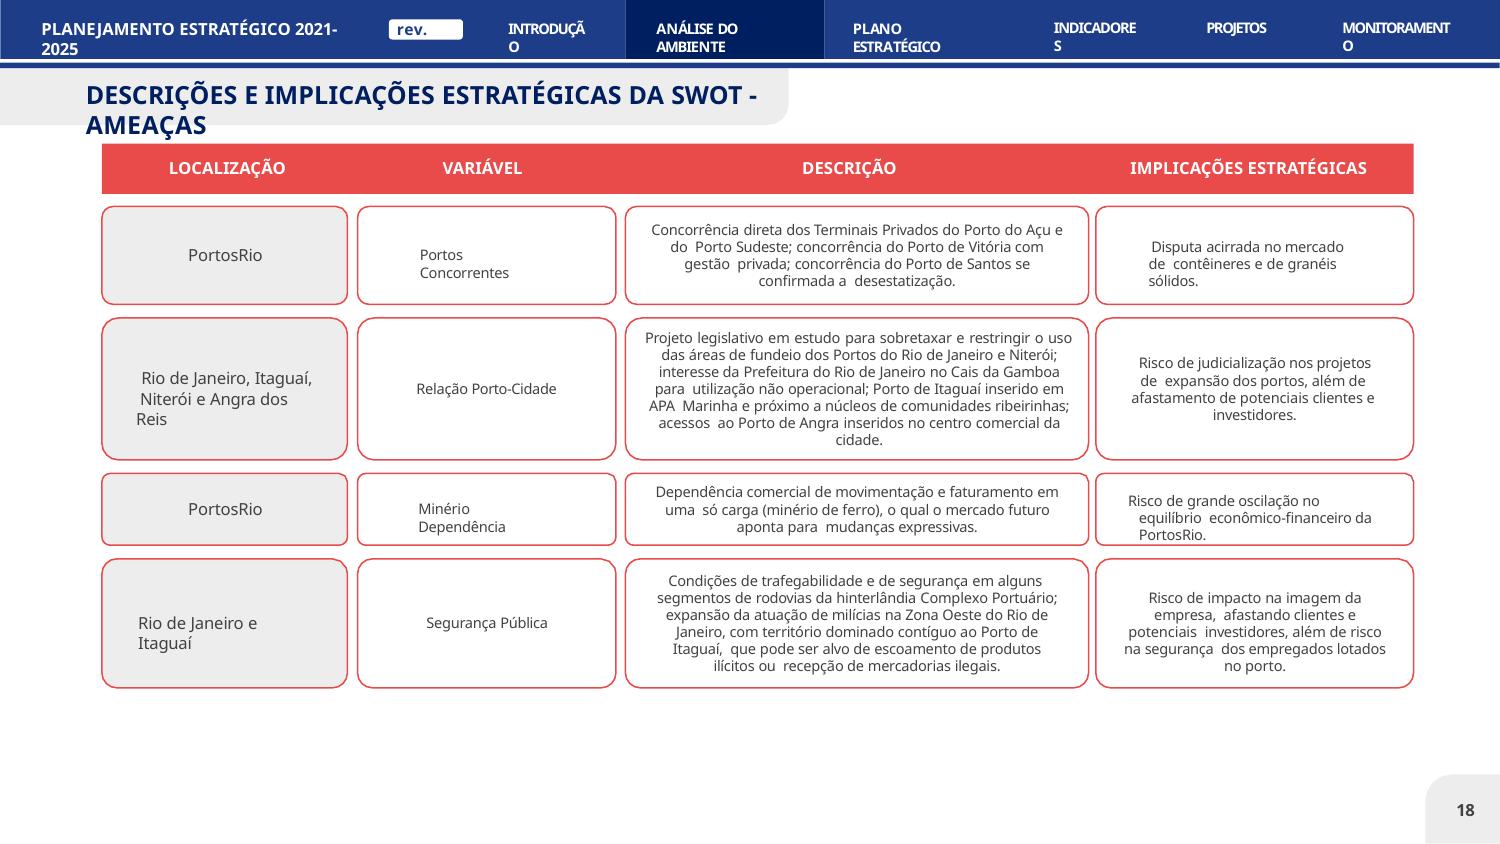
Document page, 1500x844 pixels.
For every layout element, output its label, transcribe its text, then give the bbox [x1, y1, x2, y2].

text_box [103, 560, 346, 687]
text_box Rio de Janeiro e Itaguaí [136, 610, 314, 635]
text_box [0, 62, 1500, 126]
text_box rev. 2022 [394, 17, 457, 41]
text_box [103, 319, 346, 459]
text_box PROJETOS [1204, 16, 1272, 39]
text_box Rio de Janeiro, Itaguaí, Niterói e Angra dos Reis [133, 365, 316, 411]
text_box MONITORAMENTO [1340, 16, 1453, 39]
text_box Segurança Pública [424, 612, 549, 634]
text_box [0, 0, 1500, 59]
text_box PortosRio [186, 242, 264, 267]
text_box Risco de impacto na imagem da empresa, afastando clientes e potenciais investidores, além de risco na segurança dos empregados lotados no porto. [1117, 586, 1392, 660]
text_box Condições de trafegabilidade e de segurança em alguns segmentos de rodovias da hinterlândia Complexo Portuário; expansão da atuação de milícias na Zona Oeste do Rio de Janeiro, com território dominado contíguo ao Porto de Itaguaí, que pode ser alvo de escoamento de produtos ilícitos ou recepção de mercadorias ilegais. [654, 569, 1060, 677]
text_box Disputa acirrada no mercado de contêineres e de granéis sólidos. [1146, 235, 1363, 275]
text_box Risco de grande oscilação no equilíbrio econômico-ﬁnanceiro da PortosRio. [1126, 489, 1383, 529]
text_box PLANEJAMENTO ESTRATÉGICO 2021-2025 [39, 16, 374, 41]
text_box PortosRio [186, 496, 264, 521]
text_box [103, 208, 346, 303]
text_box Concorrência direta dos Terminais Privados do Porto do Açu e do Porto Sudeste; concorrência do Porto de Vitória com gestão privada; concorrência do Porto de Santos se conﬁrmada a desestatização. [643, 218, 1070, 292]
text_box [1425, 774, 1500, 844]
text_box Relação Porto-Cidade [414, 377, 559, 400]
text_box ANÁLISE DO AMBIENTE [654, 17, 796, 40]
text_box Minério Dependência [416, 498, 558, 520]
text_box PLANO ESTRATÉGICO [850, 17, 982, 40]
text_box [103, 475, 346, 544]
text_box LOCALIZAÇÃO VARIÁVEL DESCRIÇÃO IMPLICAÇÕES ESTRATÉGICAS [101, 143, 1414, 194]
text_box DESCRIÇÕES E IMPLICAÇÕES ESTRATÉGICAS DA SWOT - AMEAÇAS [83, 77, 770, 112]
text_box Risco de judicialização nos projetos de expansão dos portos, além de afastamento de potenciais clientes e investidores. [1127, 351, 1382, 426]
text_box Dependência comercial de movimentação e faturamento em uma só carga (minério de ferro), o qual o mercado futuro aponta para mudanças expressivas. [643, 480, 1071, 537]
text_box 11 [1450, 799, 1480, 823]
text_box Portos Concorrentes [417, 244, 556, 266]
text_box INTRODUÇÃO [506, 17, 589, 40]
text_box INDICADORES [1051, 16, 1137, 39]
text_box Projeto legislativo em estudo para sobretaxar e restringir o uso das áreas de fundeio dos Portos do Rio de Janeiro e Niterói; interesse da Prefeitura do Rio de Janeiro no Cais da Gamboa para utilização não operacional; Porto de Itaguaí inserido em APA Marinha e próximo a núcleos de comunidades ribeirinhas; acessos ao Porto de Angra inseridos no centro comercial da cidade. [644, 326, 1074, 451]
